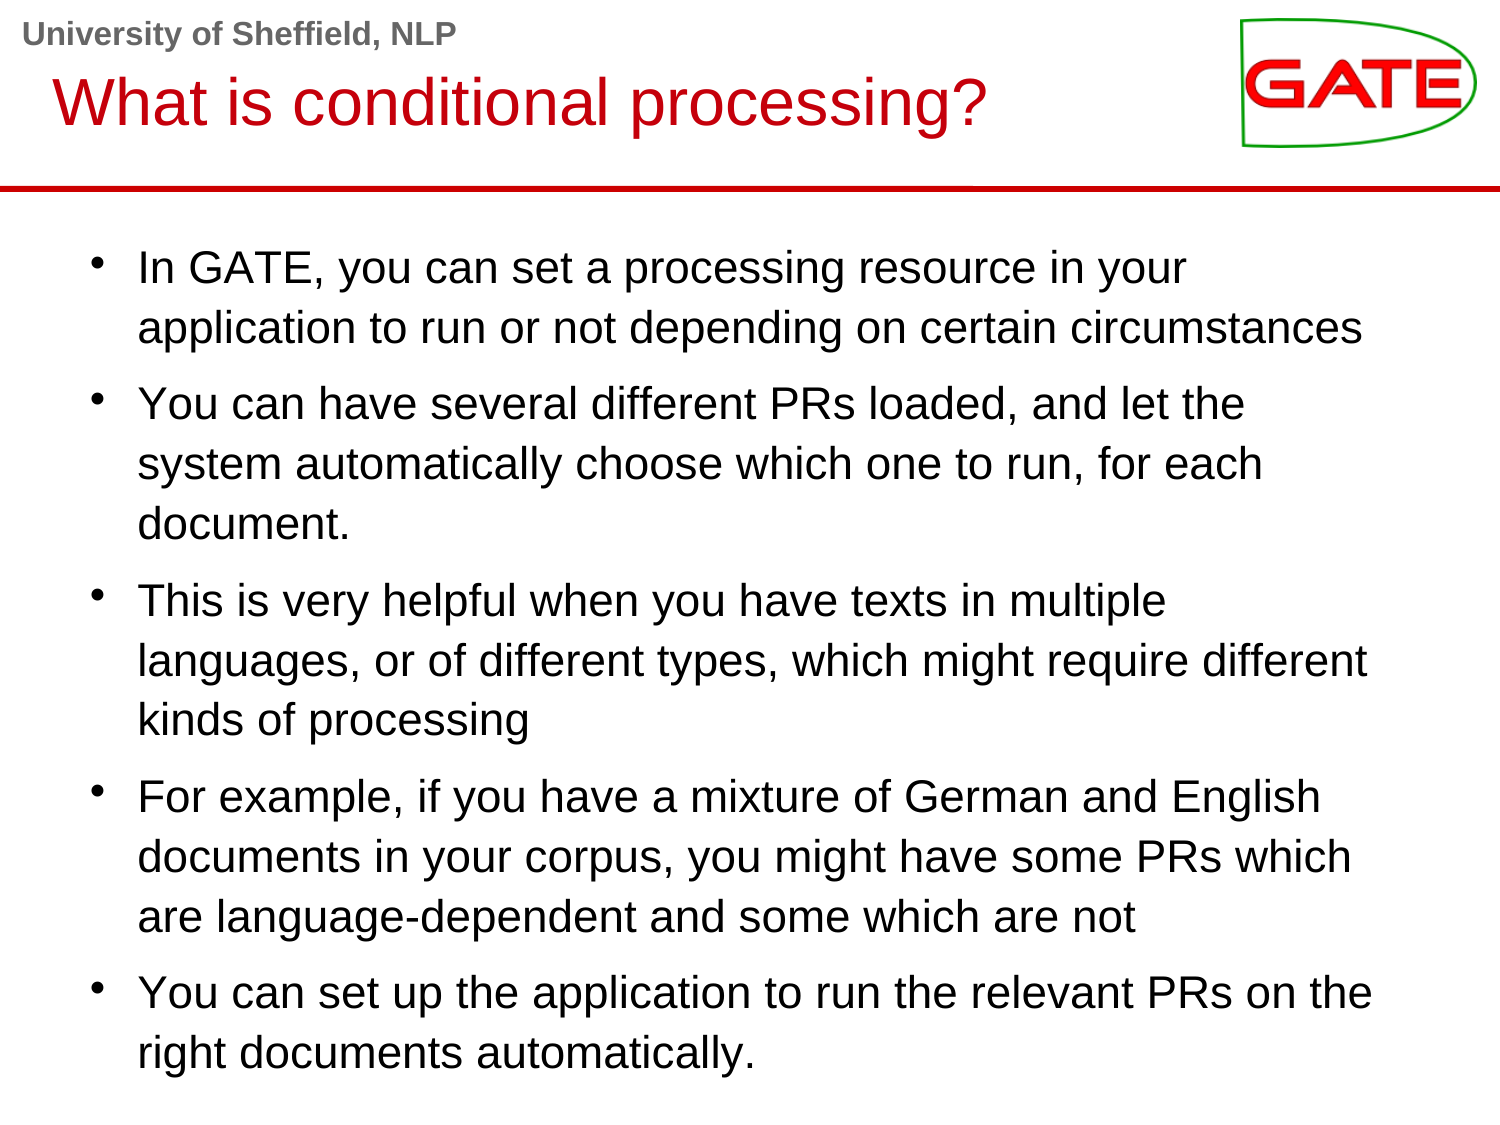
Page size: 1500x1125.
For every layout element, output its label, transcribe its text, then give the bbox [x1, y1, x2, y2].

picture [1381, 18, 1477, 148]
list In GATE, you can set a processing resource in your application to run or not depending on certain circumstances You can have several different PRs loaded, and let the system automatically choose which one to run, for each document. This is very helpful when you have texts in multiple languages, or of different types, which might require different kinds of processing For example, if you have a mixture of German and English documents in your corpus, you might have some PRs which are language-dependent and some which are not You can set up the application to run the relevant PRs on the right documents automatically. [74, 224, 1419, 1108]
title What is conditional processing? [37, 0, 1381, 197]
